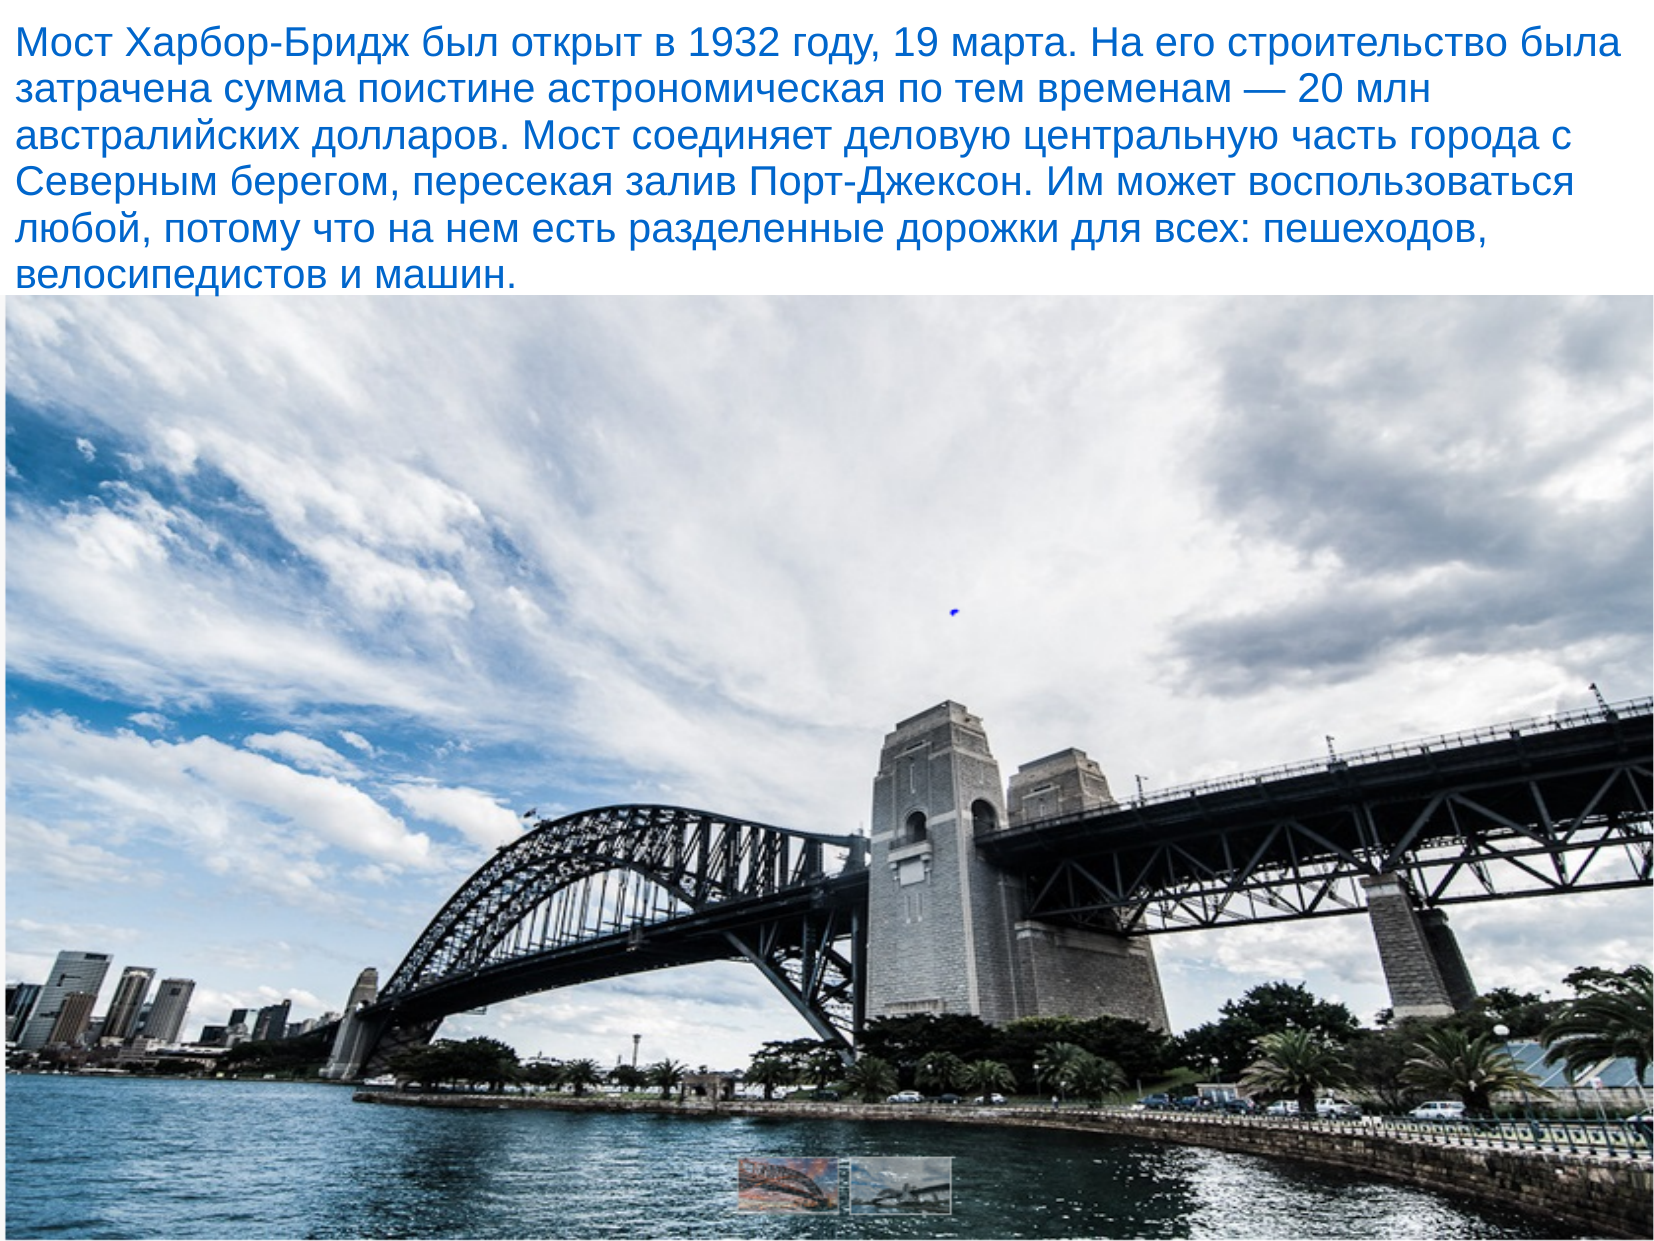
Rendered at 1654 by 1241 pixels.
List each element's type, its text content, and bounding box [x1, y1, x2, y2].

text_box Мост Харбор-Бридж был открыт в 1932 году, 19 марта. На его строительство была затрачена сумма поистине астрономическая по тем временам — 20 млн австралийских долларов. Мост соединяет деловую центральную часть города с Северным берегом, пересекая залив Порт-Джексон. Им может воспользоваться любой, потому что на нем есть разделенные дорожки для всех: пешеходов, велосипедистов и машин. [0, 11, 1654, 355]
picture [0, 355, 1654, 1241]
